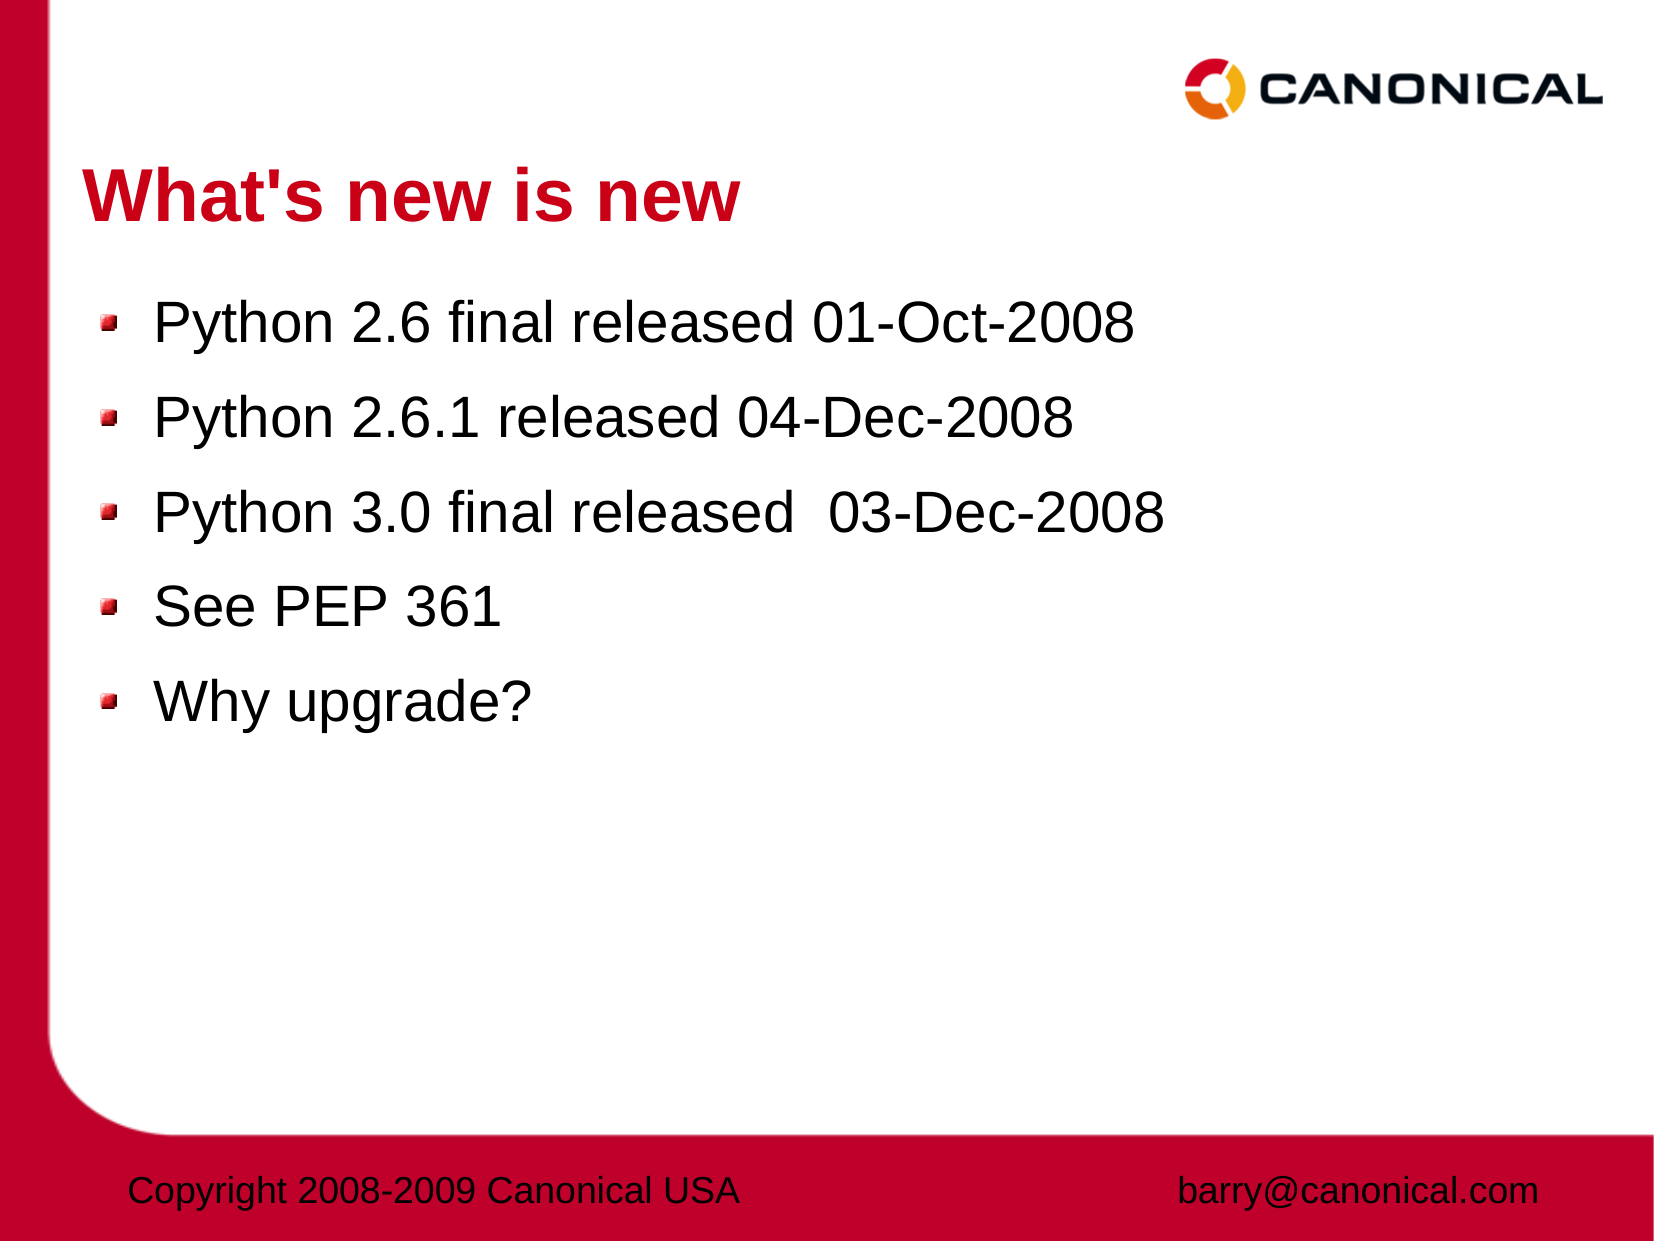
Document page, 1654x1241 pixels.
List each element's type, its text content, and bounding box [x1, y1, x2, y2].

title What's new is new [82, 104, 1571, 287]
list Python 2.6 final released 01-Oct-2008 Python 2.6.1 released 04-Dec-2008 Python 3.0 final released 03-Dec-2008 See PEP 361 Why upgrade? [82, 290, 1571, 1109]
picture [0, 0, 1654, 1241]
